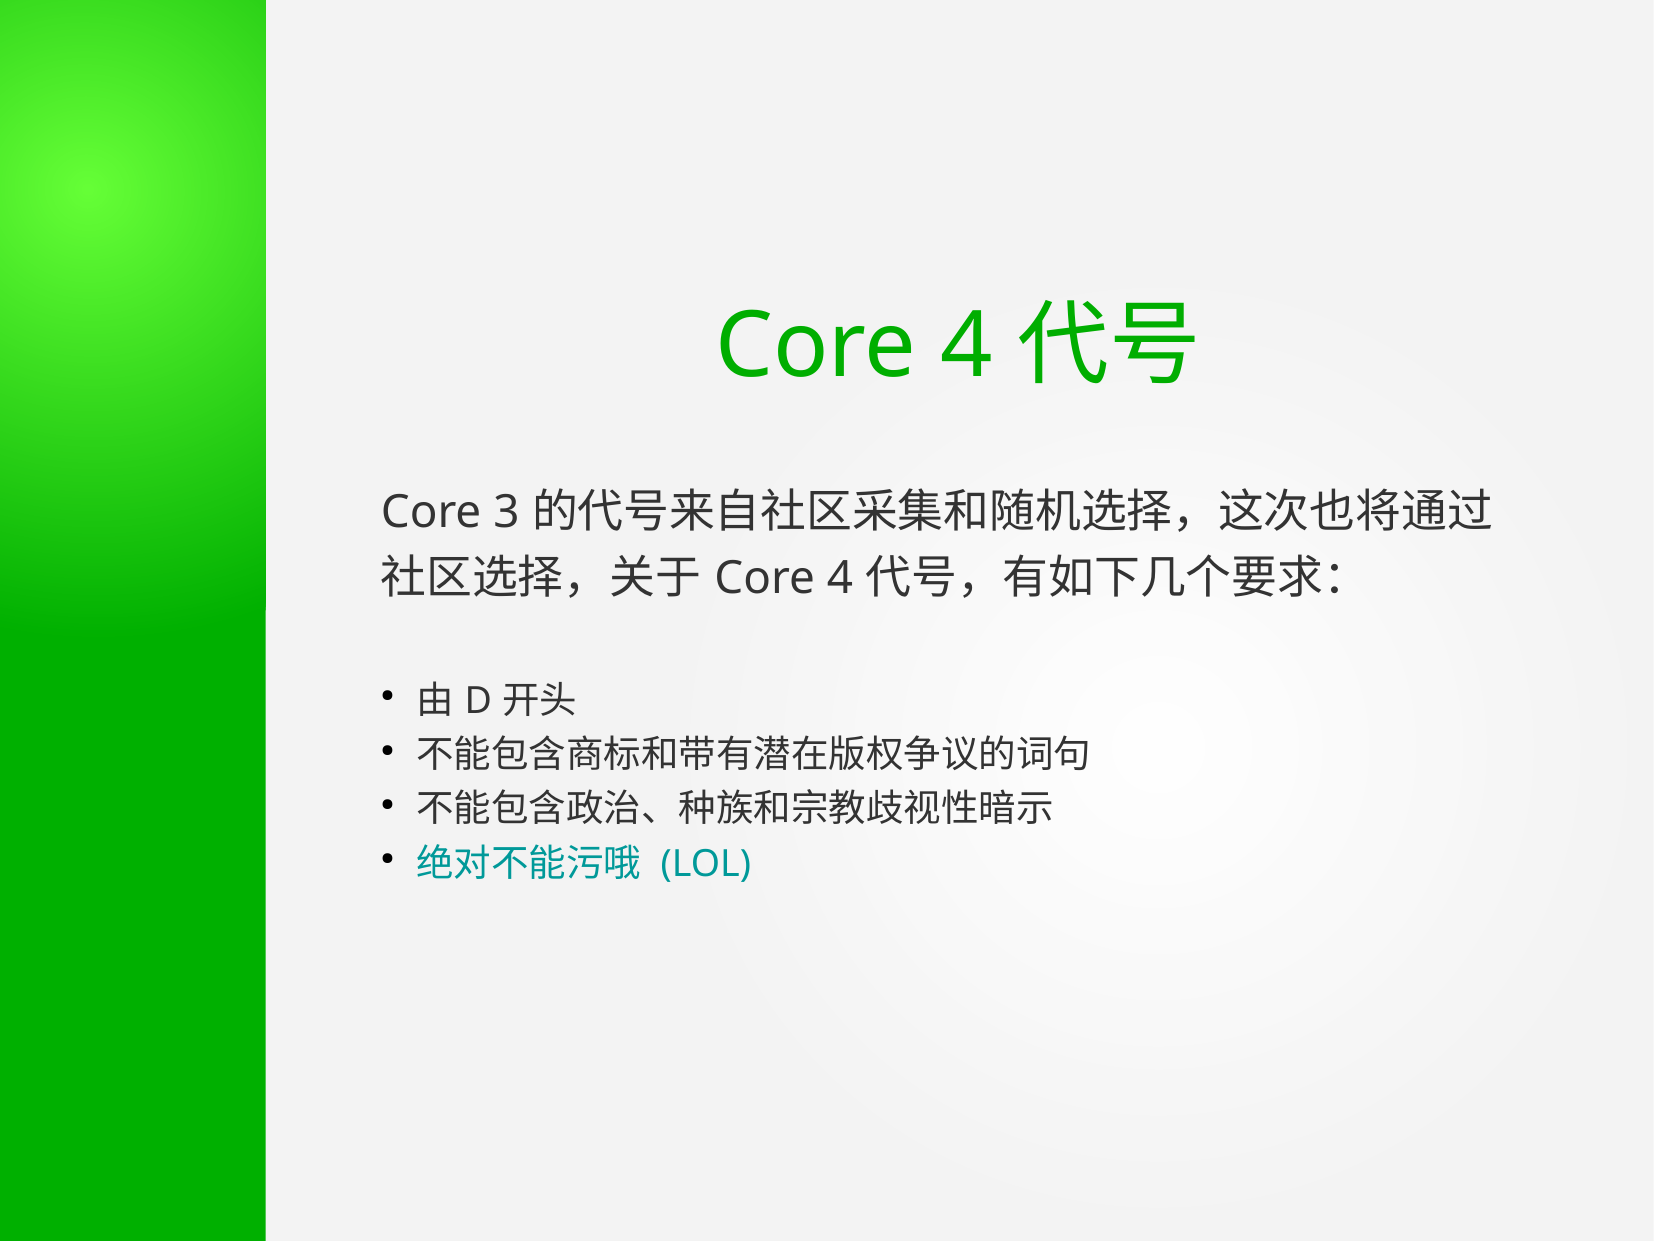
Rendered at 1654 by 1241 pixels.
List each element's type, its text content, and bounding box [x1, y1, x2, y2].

text_box Core 3的代号来自社区采集和随机选择，这次也将通过社区选择，关于Core 4代号，有如下几个要求： 由D开头 不能包含商标和带有潜在版权争议的词句 不能包含政治、种族和宗教歧视性暗示 绝对不能污哦 (LOL) [366, 466, 1536, 1149]
title Core 4代号 [463, 200, 1453, 466]
